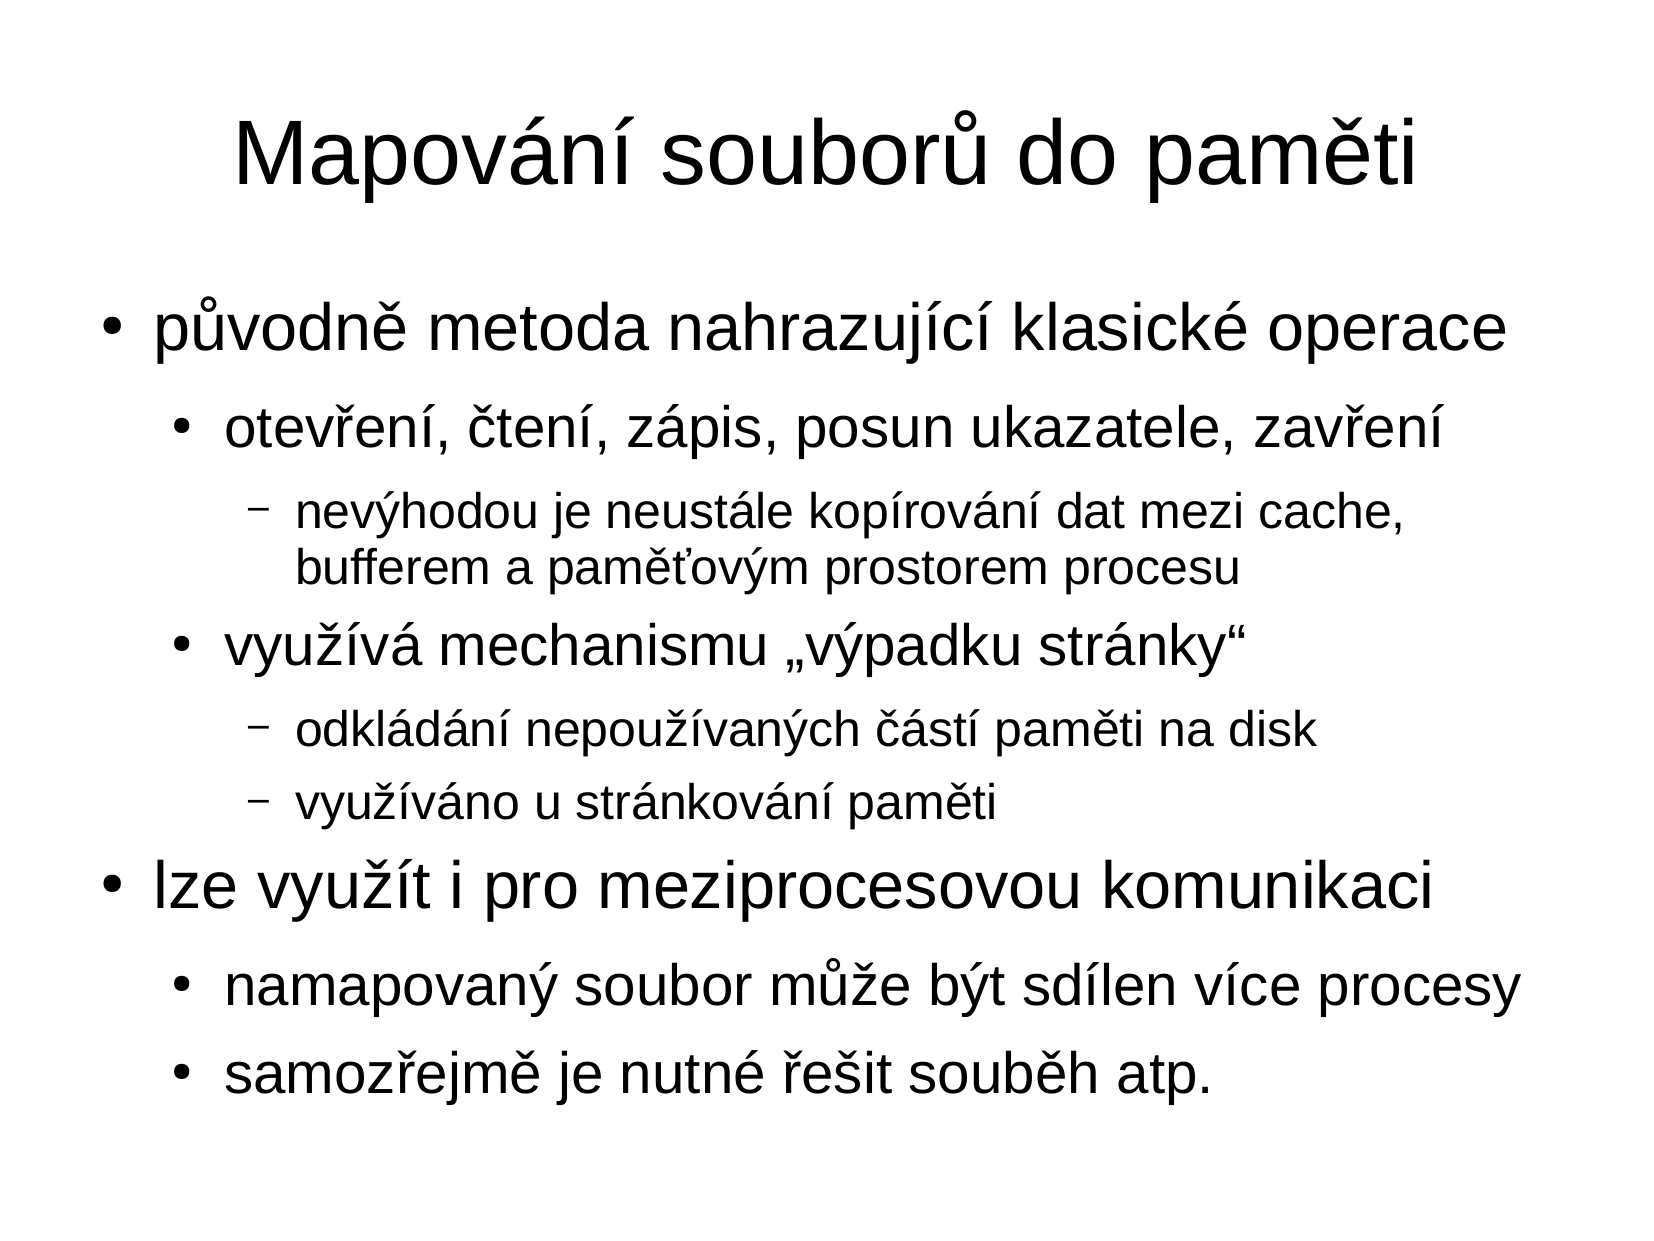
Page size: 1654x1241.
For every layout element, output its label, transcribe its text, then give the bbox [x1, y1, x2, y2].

list původně metoda nahrazující klasické operace otevření, čtení, zápis, posun ukazatele, zavření nevýhodou je neustále kopírování dat mezi cache, bufferem a paměťovým prostorem procesu využívá mechanismu „výpadku stránky“ odkládání nepoužívaných částí paměti na disk využíváno u stránkování paměti lze využít i pro meziprocesovou komunikaci namapovaný soubor může být sdílen více procesy samozřejmě je nutné řešit souběh atp. [82, 290, 1571, 1106]
title Mapování souborů do paměti [82, 56, 1571, 250]
